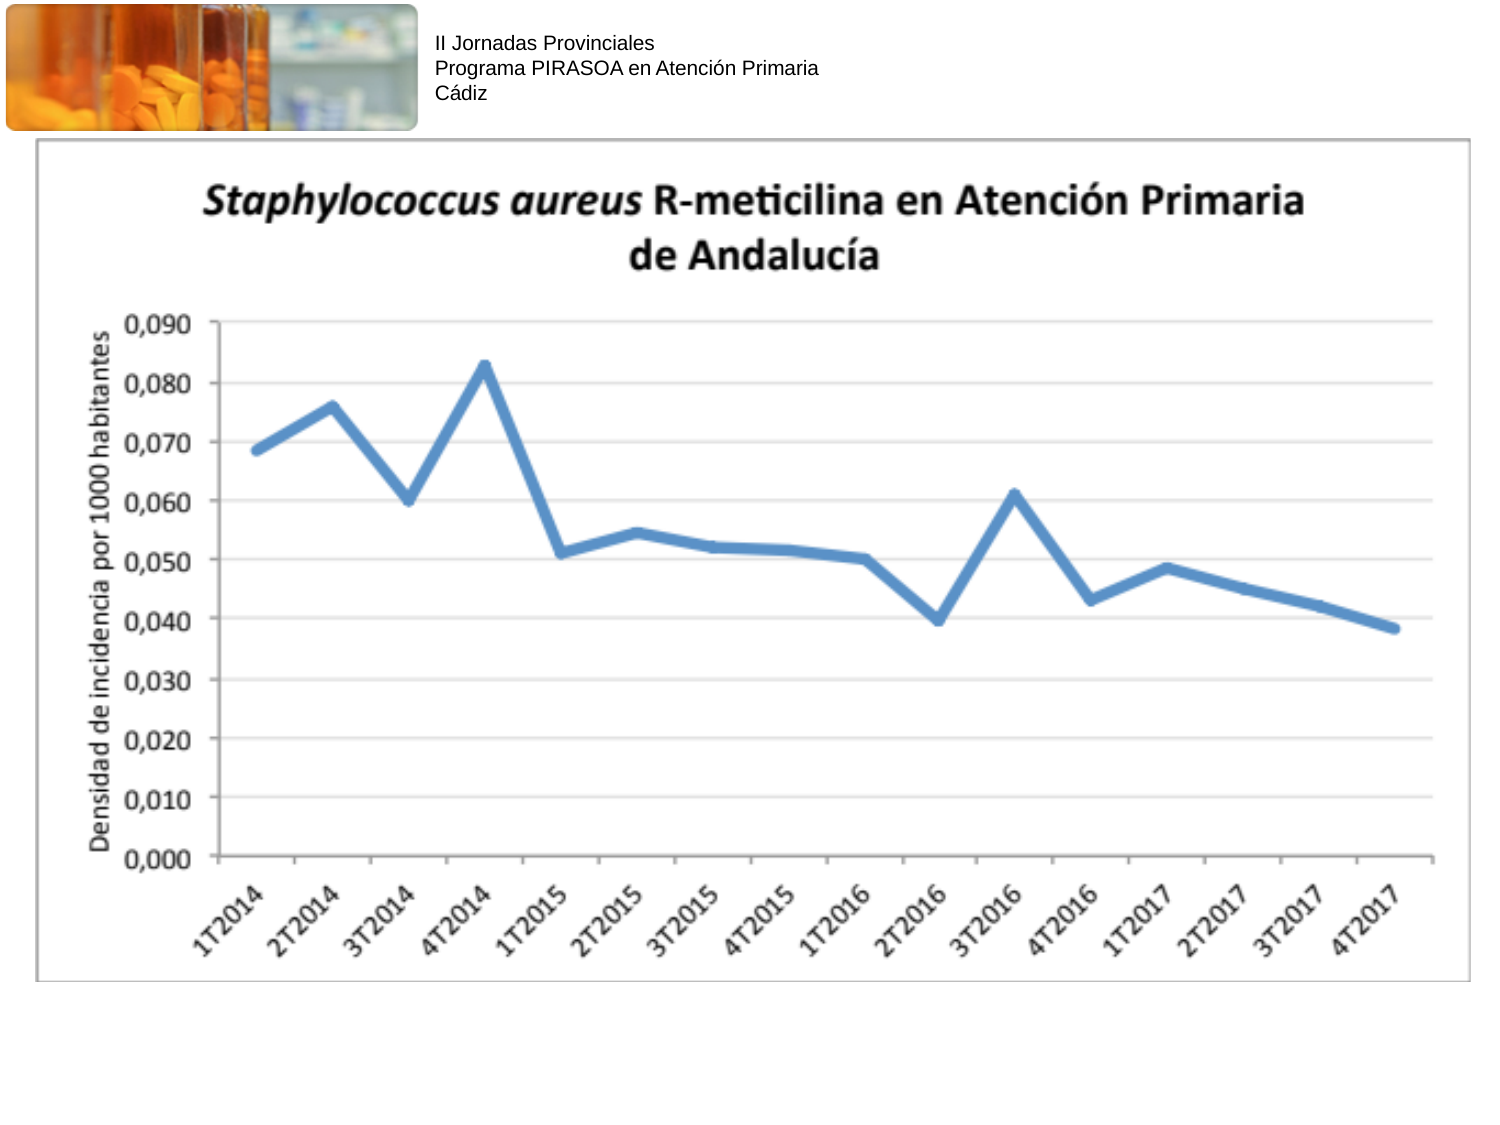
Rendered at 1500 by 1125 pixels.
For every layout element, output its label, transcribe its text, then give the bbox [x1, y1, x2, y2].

picture [35, 138, 1471, 982]
text_box II Jornadas Provinciales Programa PIRASOA en Atención Primaria Cádiz [420, 22, 882, 112]
picture [5, 4, 420, 131]
